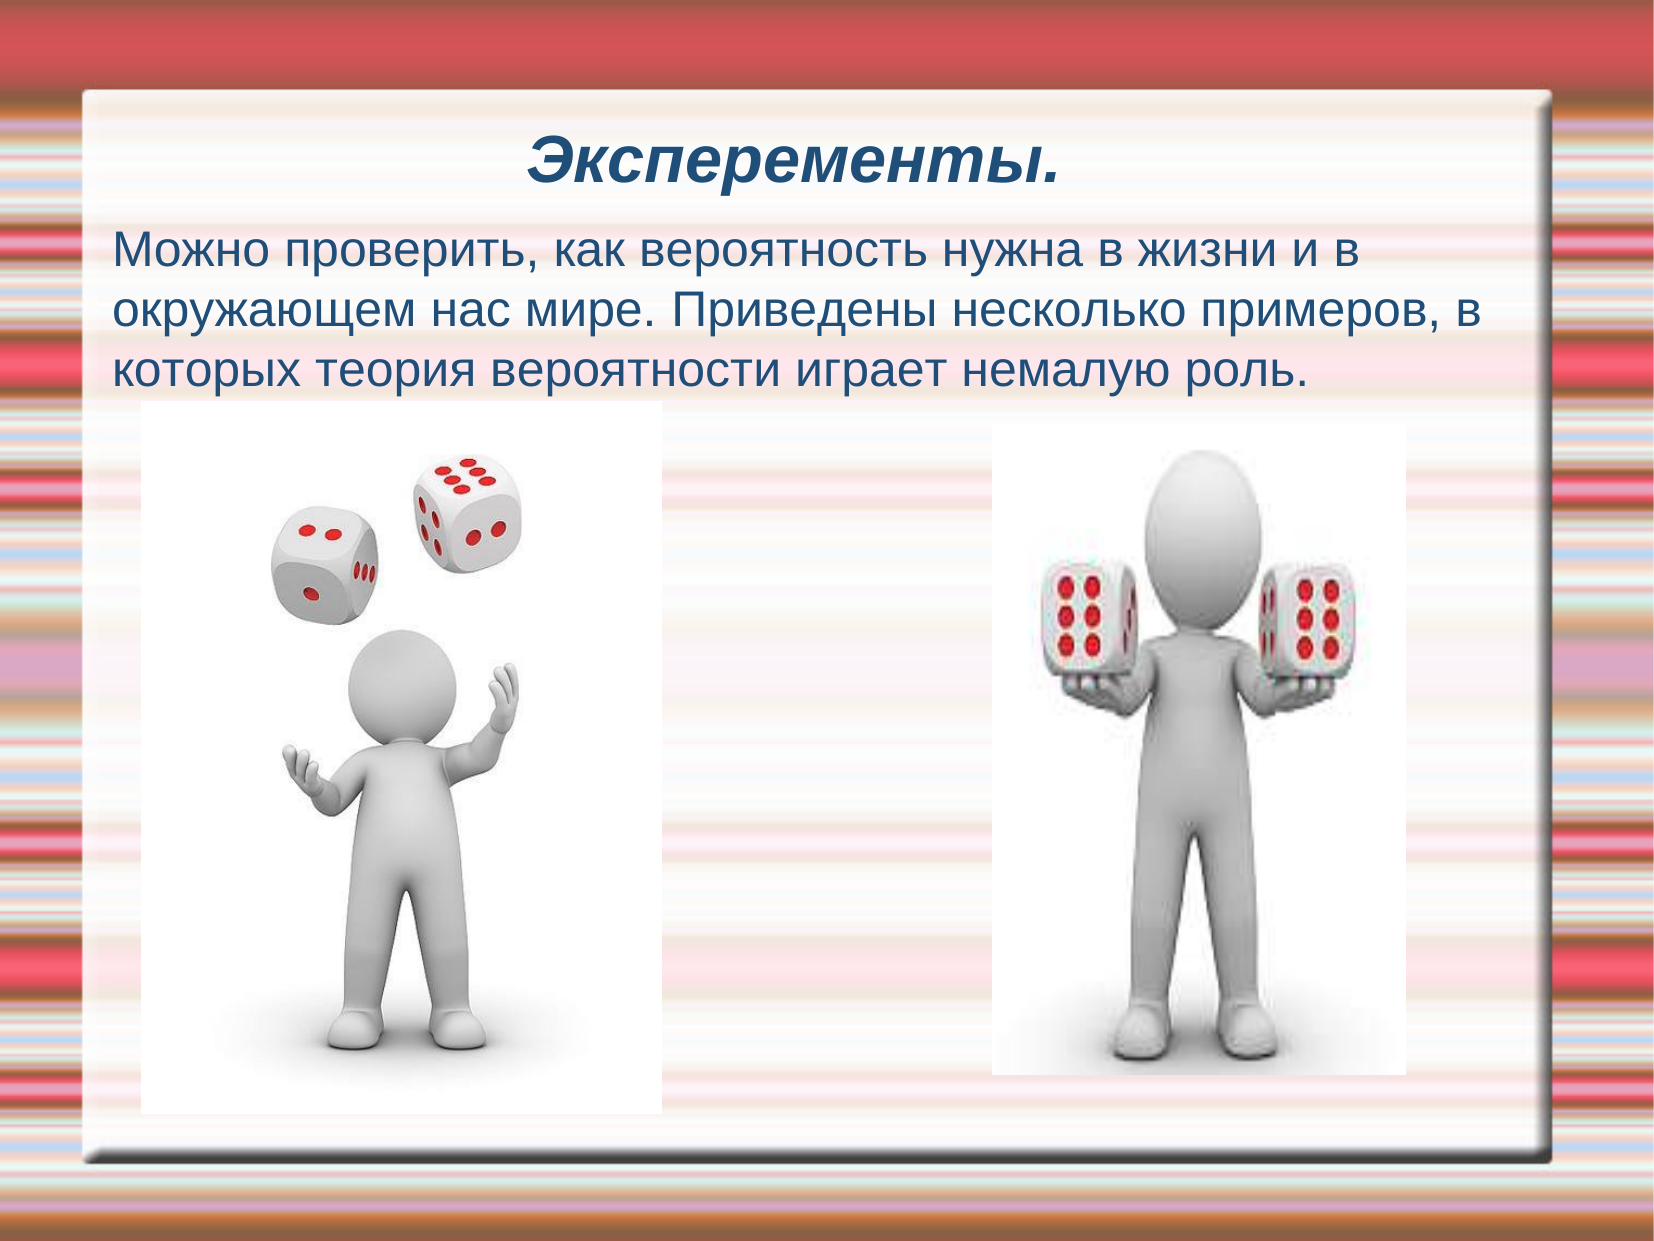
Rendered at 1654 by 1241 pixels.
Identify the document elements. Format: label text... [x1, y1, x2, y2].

list Можно проверить, как вероятность нужна в жизни и в окружающем нас мире. Приведены несколько примеров, в которых теория вероятности играет немалую роль. [112, 215, 1494, 1116]
title Эксперементы. [87, 115, 1501, 197]
picture [992, 425, 1406, 1075]
picture [141, 401, 662, 1114]
